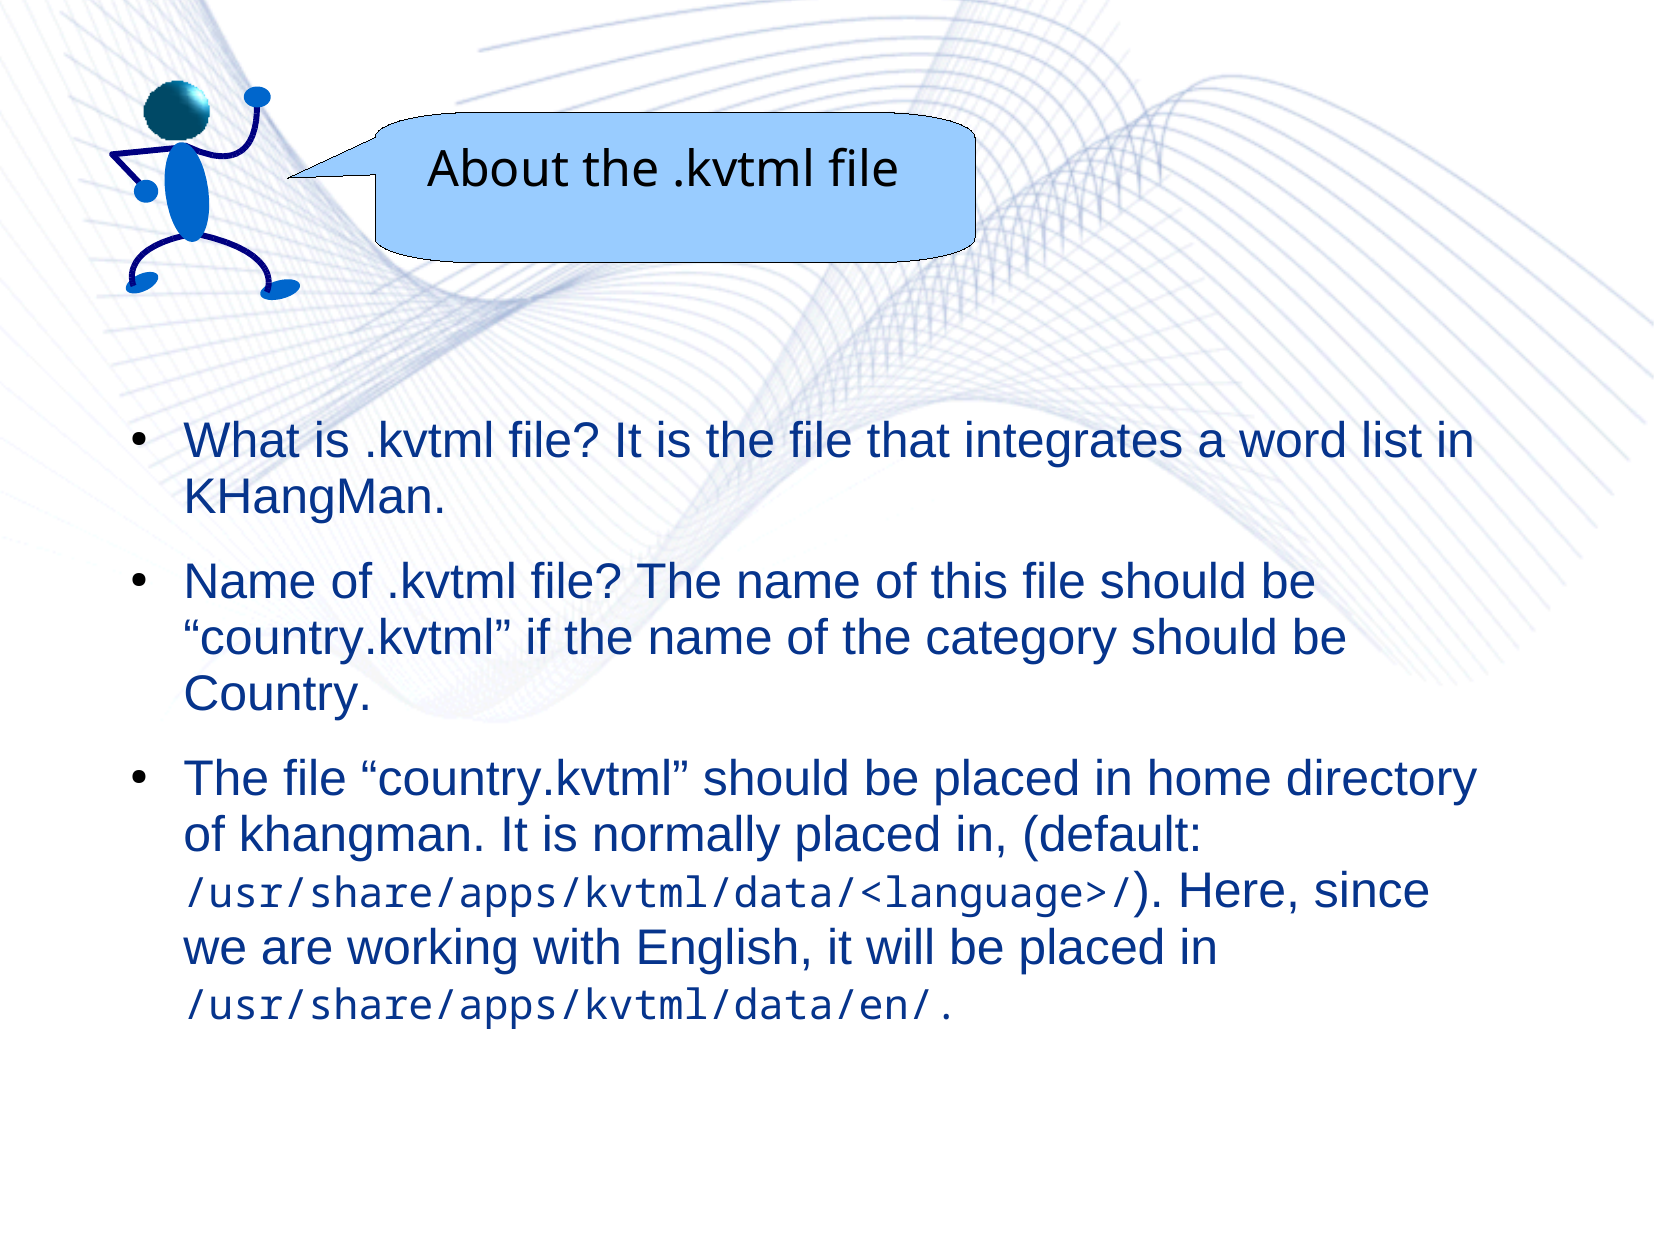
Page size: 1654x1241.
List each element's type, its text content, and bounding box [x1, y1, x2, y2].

list What is .kvtml file? It is the file that integrates a word list in KHangMan. Name of .kvtml file? The name of this file should be “country.kvtml” if the name of the category should be Country. The file “country.kvtml” should be placed in home directory of khangman. It is normally placed in, (default: /usr/share/apps/kvtml/data/<language>/). Here, since we are working with English, it will be placed in /usr/share/apps/kvtml/data/en/. [112, 412, 1501, 1163]
text_box About the .kvtml file [412, 125, 976, 263]
picture [0, 0, 1654, 1241]
text_box [301, 112, 962, 257]
